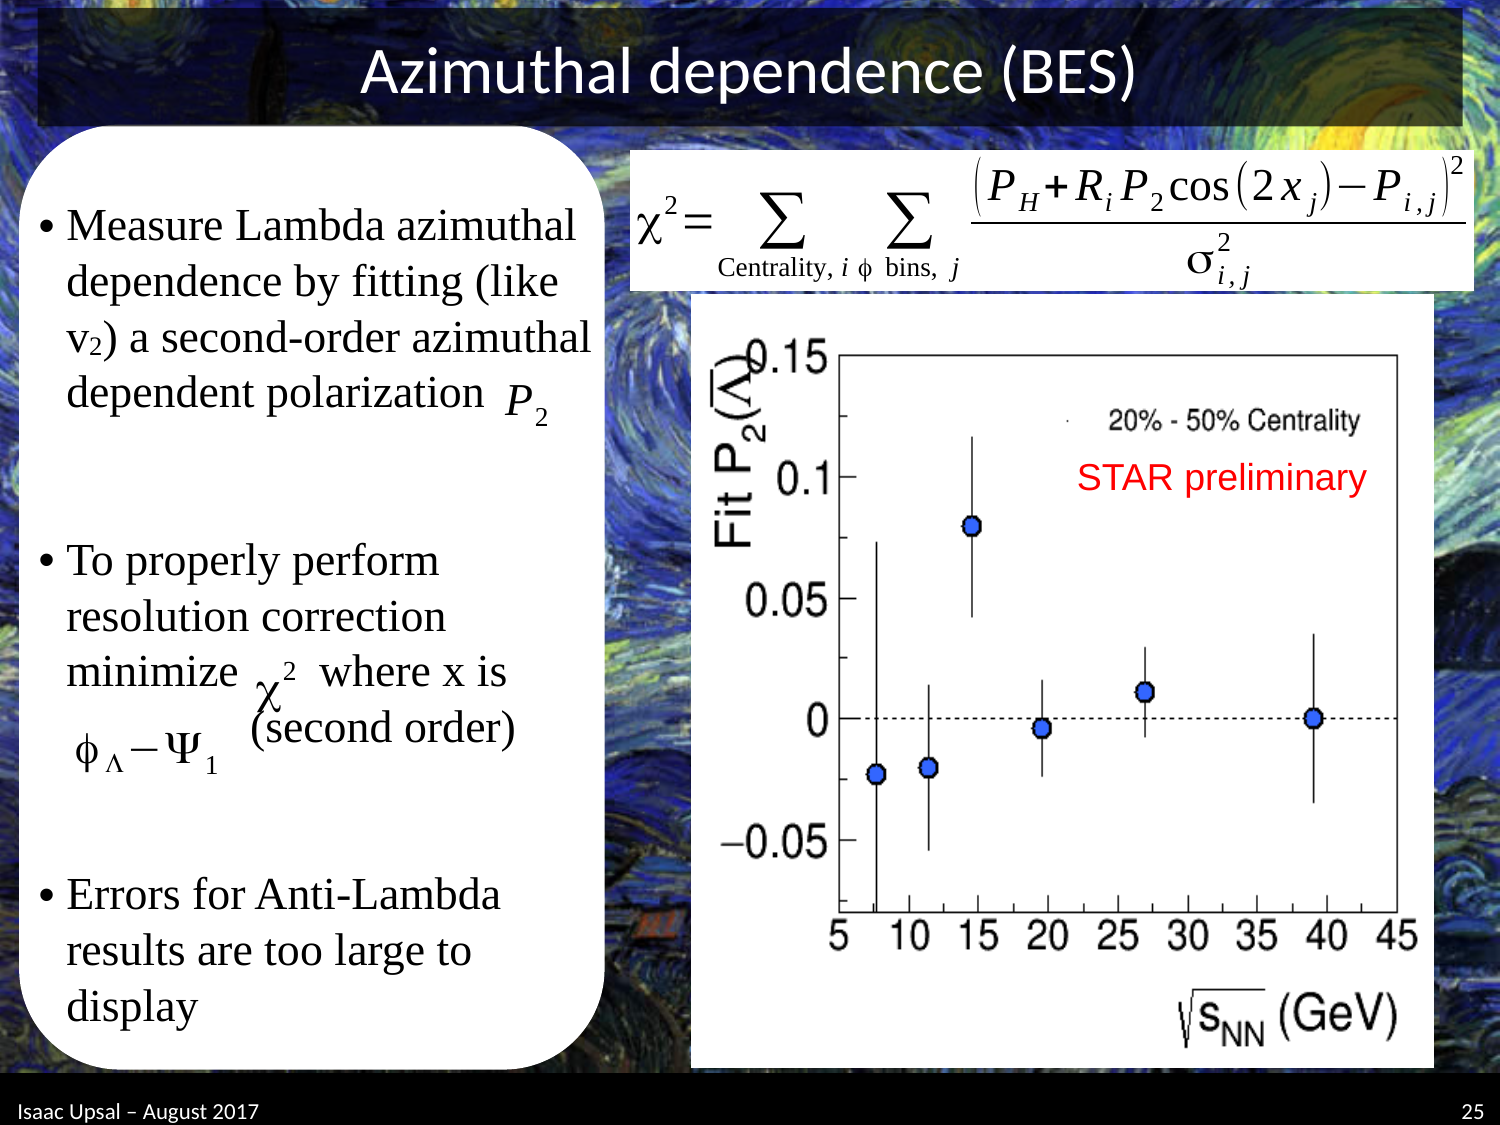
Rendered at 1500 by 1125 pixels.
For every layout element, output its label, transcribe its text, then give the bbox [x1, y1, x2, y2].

chart [630, 149, 1475, 291]
chart [69, 730, 226, 781]
title Azimuthal dependence (BES) [37, 7, 1463, 127]
text_box STAR preliminary [1076, 456, 1377, 499]
text_box [23, 129, 601, 1020]
chart [497, 375, 556, 433]
chart [248, 655, 304, 715]
text_box Measure Lambda azimuthal dependence by fitting (like v2) a second-order azimuthal dependent polarization To properly perform resolution correction minimize where x is (second order) Errors for Anti-Lambda results are too large to display [38, 195, 594, 1125]
picture [0, 0, 1500, 1073]
